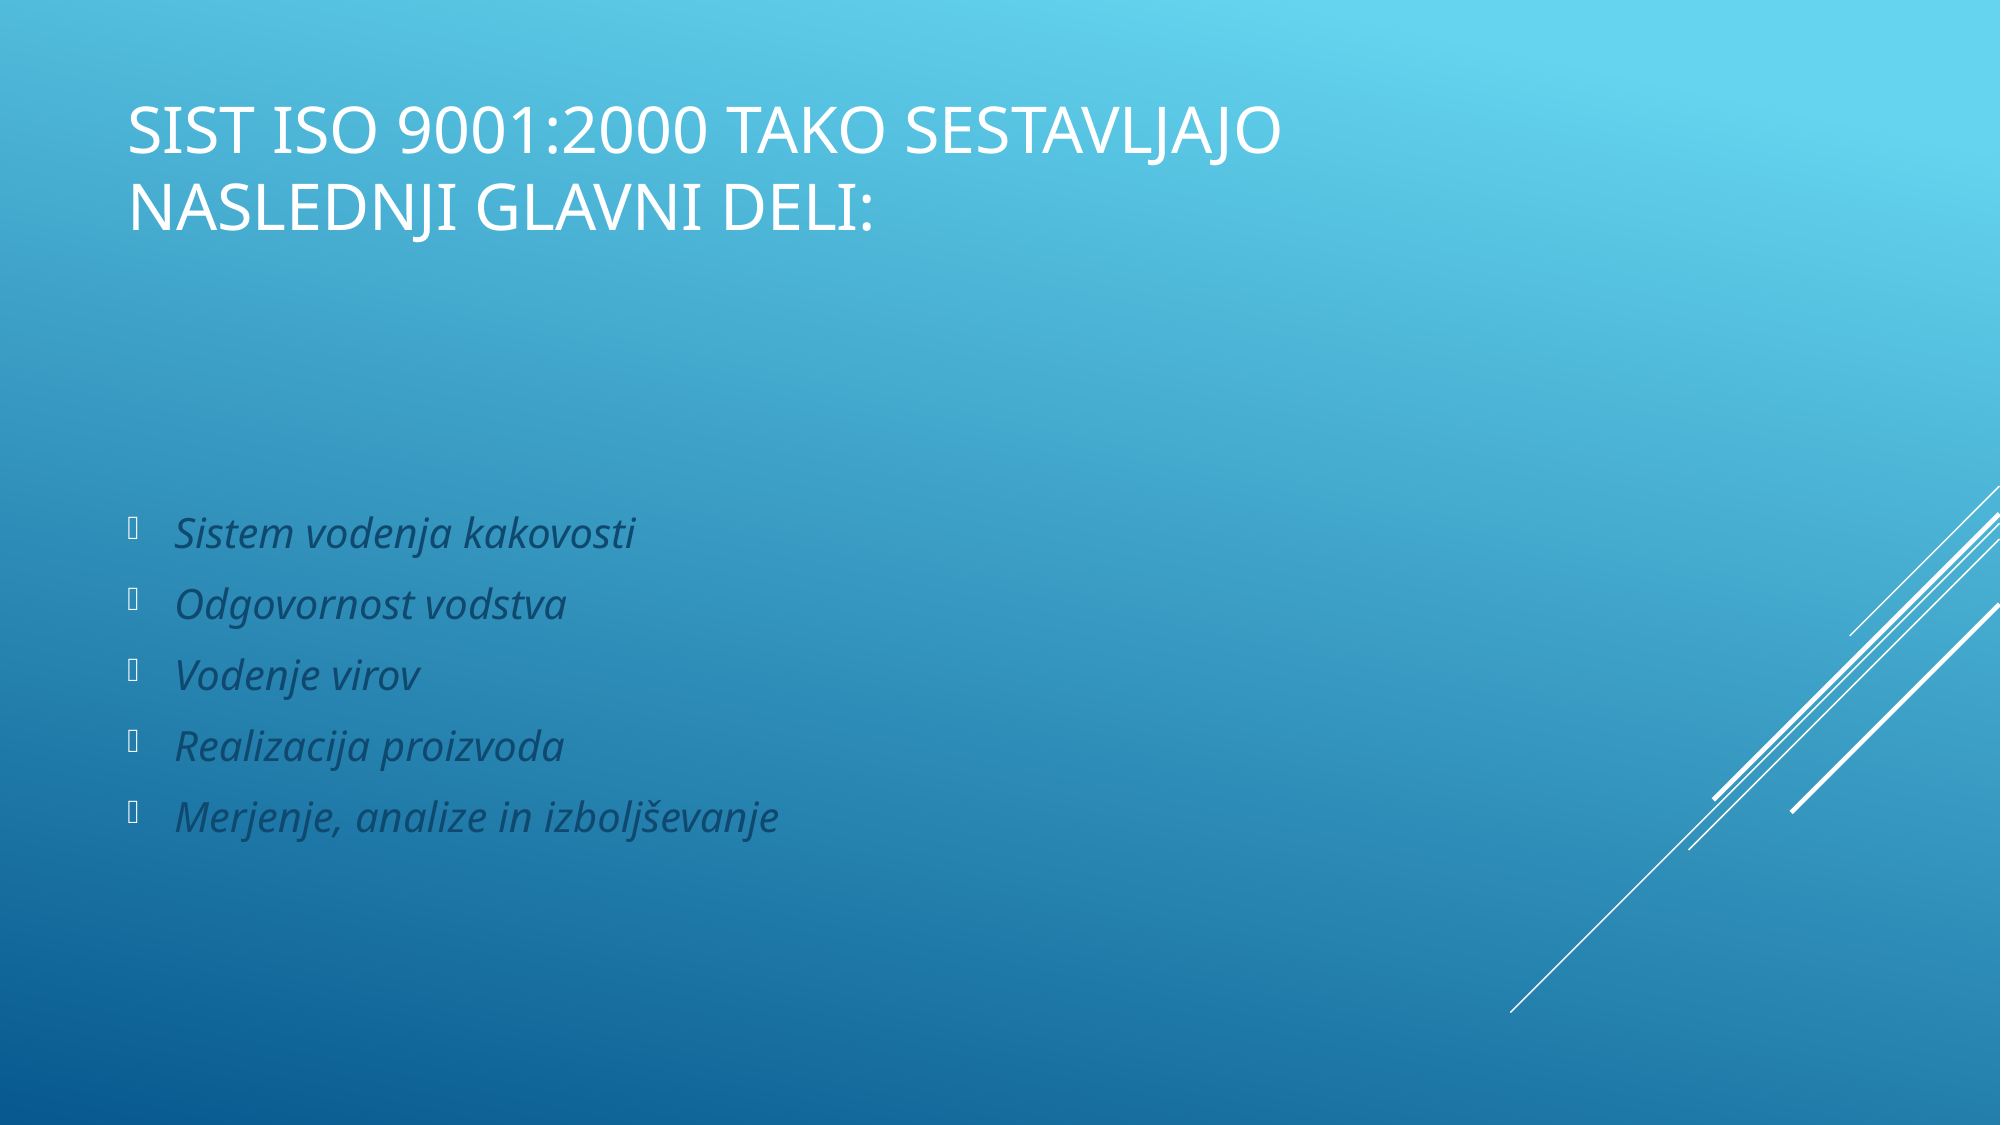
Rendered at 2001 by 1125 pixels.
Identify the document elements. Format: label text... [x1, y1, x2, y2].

title SIST ISO 9001:2000 tako sestavljajo naslednji glavni deli: [112, 81, 1513, 329]
list Sistem vodenja kakovosti Odgovornost vodstva Vodenje virov Realizacija proizvoda Merjenje, analize in izboljševanje [112, 412, 1513, 1006]
